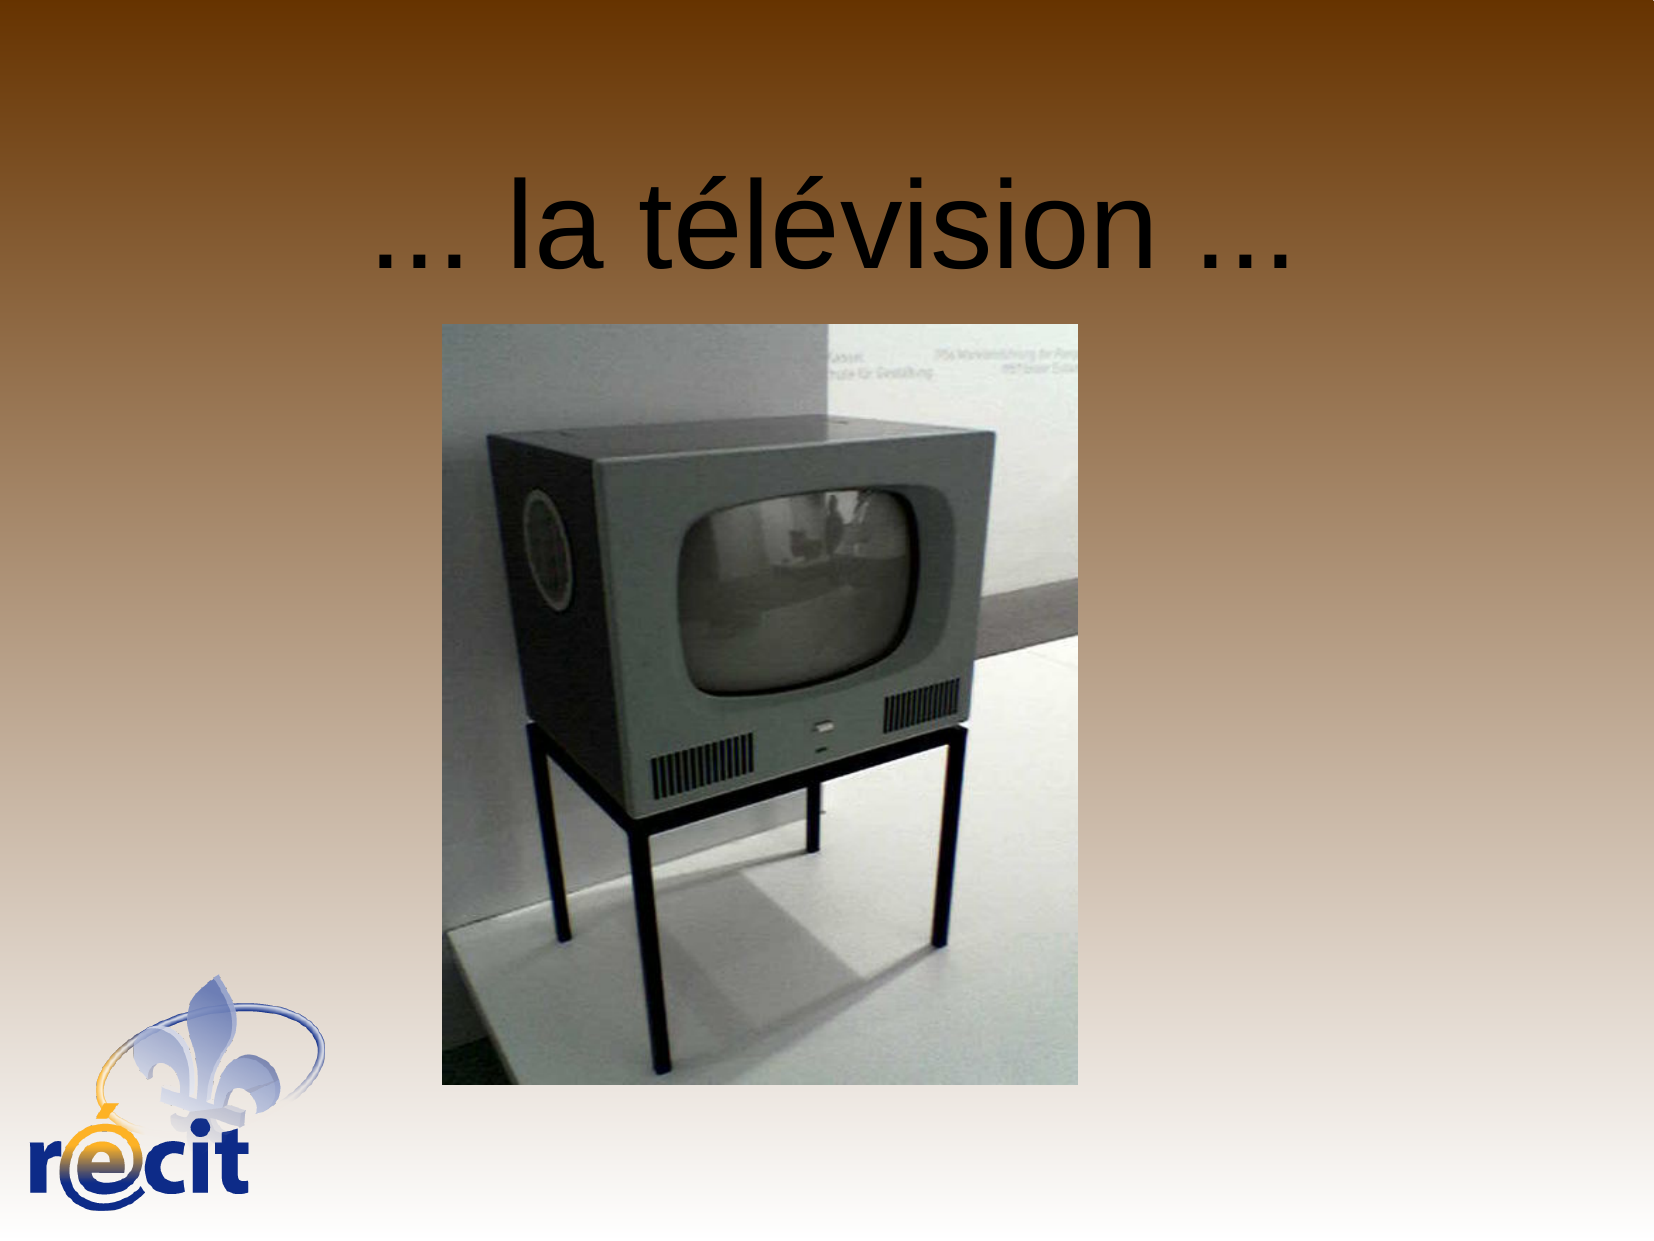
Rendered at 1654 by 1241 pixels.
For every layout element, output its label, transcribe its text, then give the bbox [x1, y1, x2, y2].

text_box ... la télévision ... [353, 147, 1329, 303]
picture [442, 324, 1078, 1085]
picture [29, 974, 325, 1211]
